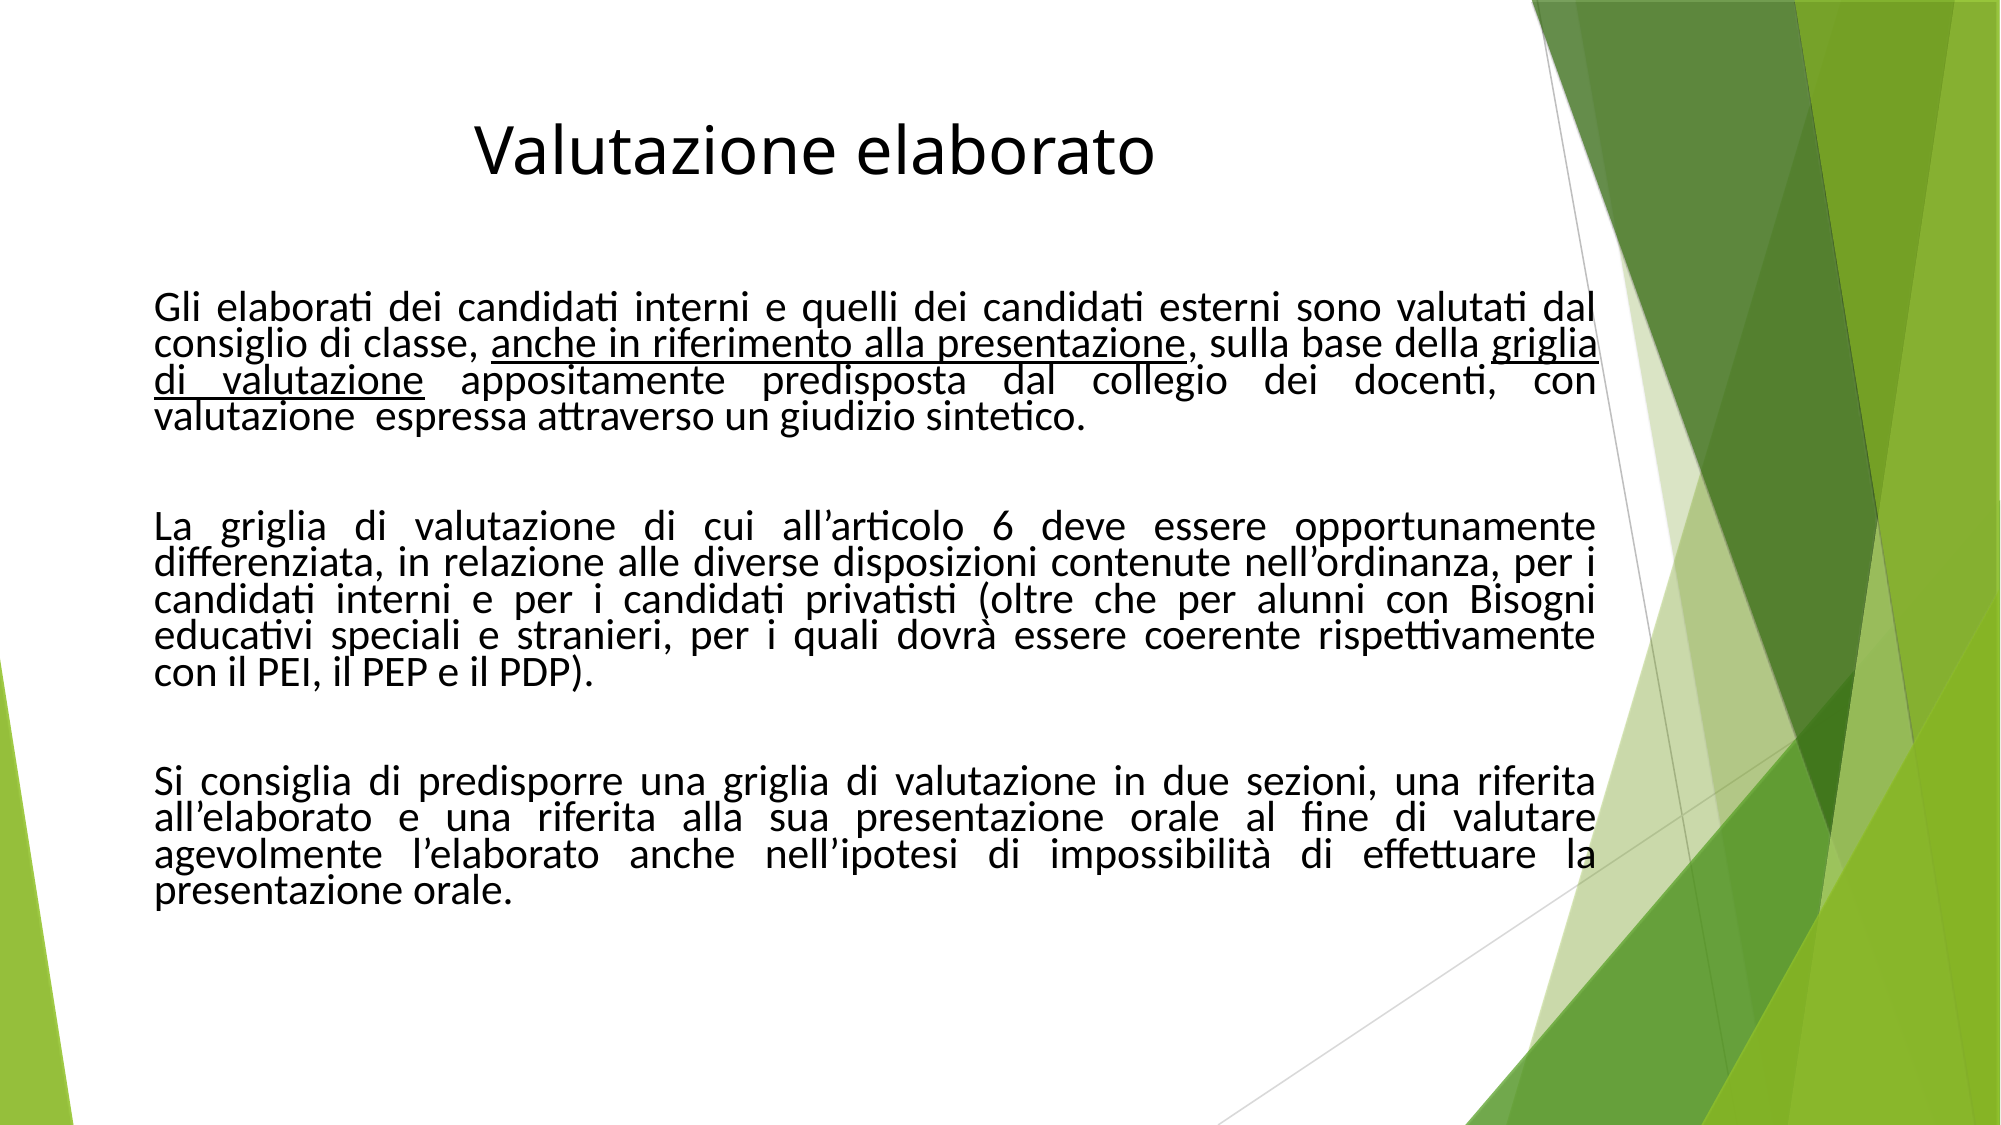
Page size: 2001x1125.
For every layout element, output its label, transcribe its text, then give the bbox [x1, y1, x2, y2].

title Valutazione elaborato [111, 99, 1522, 260]
list Gli elaborati dei candidati interni e quelli dei candidati esterni sono valutati dal consiglio di classe, anche in riferimento alla presentazione, sulla base della griglia di valutazione appositamente predisposta dal collegio dei docenti, con valutazione espressa attraverso un giudizio sintetico. La griglia di valutazione di cui all’articolo 6 deve essere opportunamente differenziata, in relazione alle diverse disposizioni contenute nell’ordinanza, per i candidati interni e per i candidati privatisti (oltre che per alunni con Bisogni educativi speciali e stranieri, per i quali dovrà essere coerente rispettivamente con il PEI, il PEP e il PDP). Si consiglia di predisporre una griglia di valutazione in due sezioni, una riferita all’elaborato e una riferita alla sua presentazione orale al fine di valutare agevolmente l’elaborato anche nell’ipotesi di impossibilità di effettuare la presentazione orale. [106, 284, 1614, 922]
